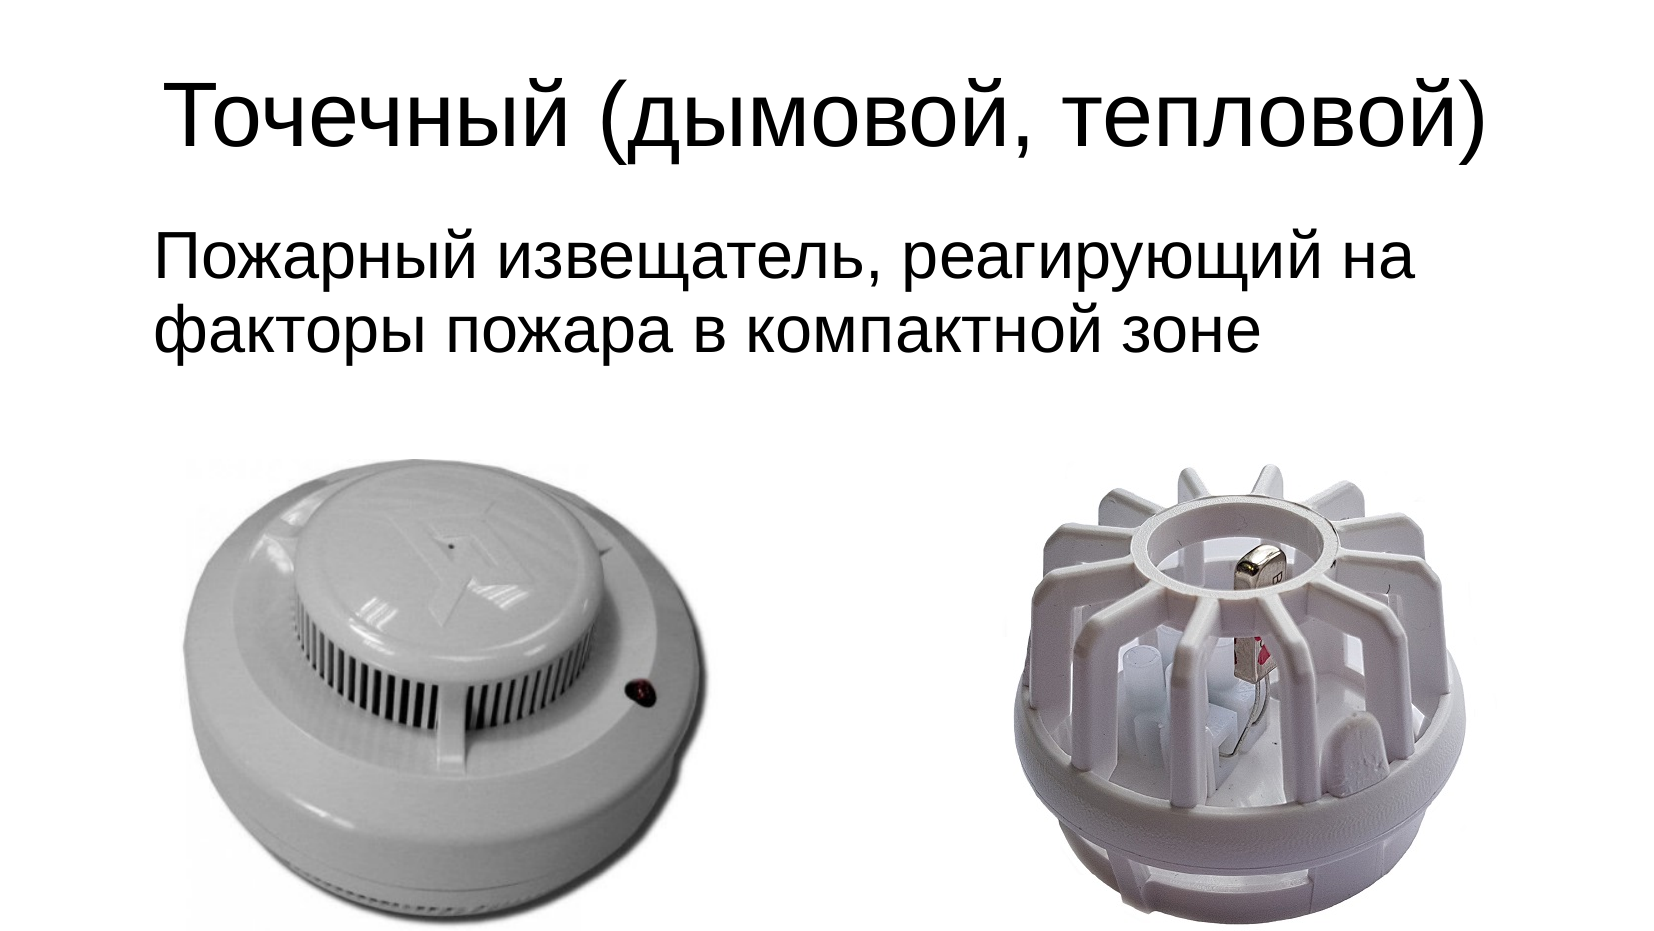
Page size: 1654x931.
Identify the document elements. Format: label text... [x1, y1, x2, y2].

list Пожарный извещатель, реагирующий на факторы пожара в компактной зоне [82, 217, 1571, 459]
picture [0, 459, 1630, 931]
title Точечный (дымовой, тепловой) [82, 37, 1571, 193]
